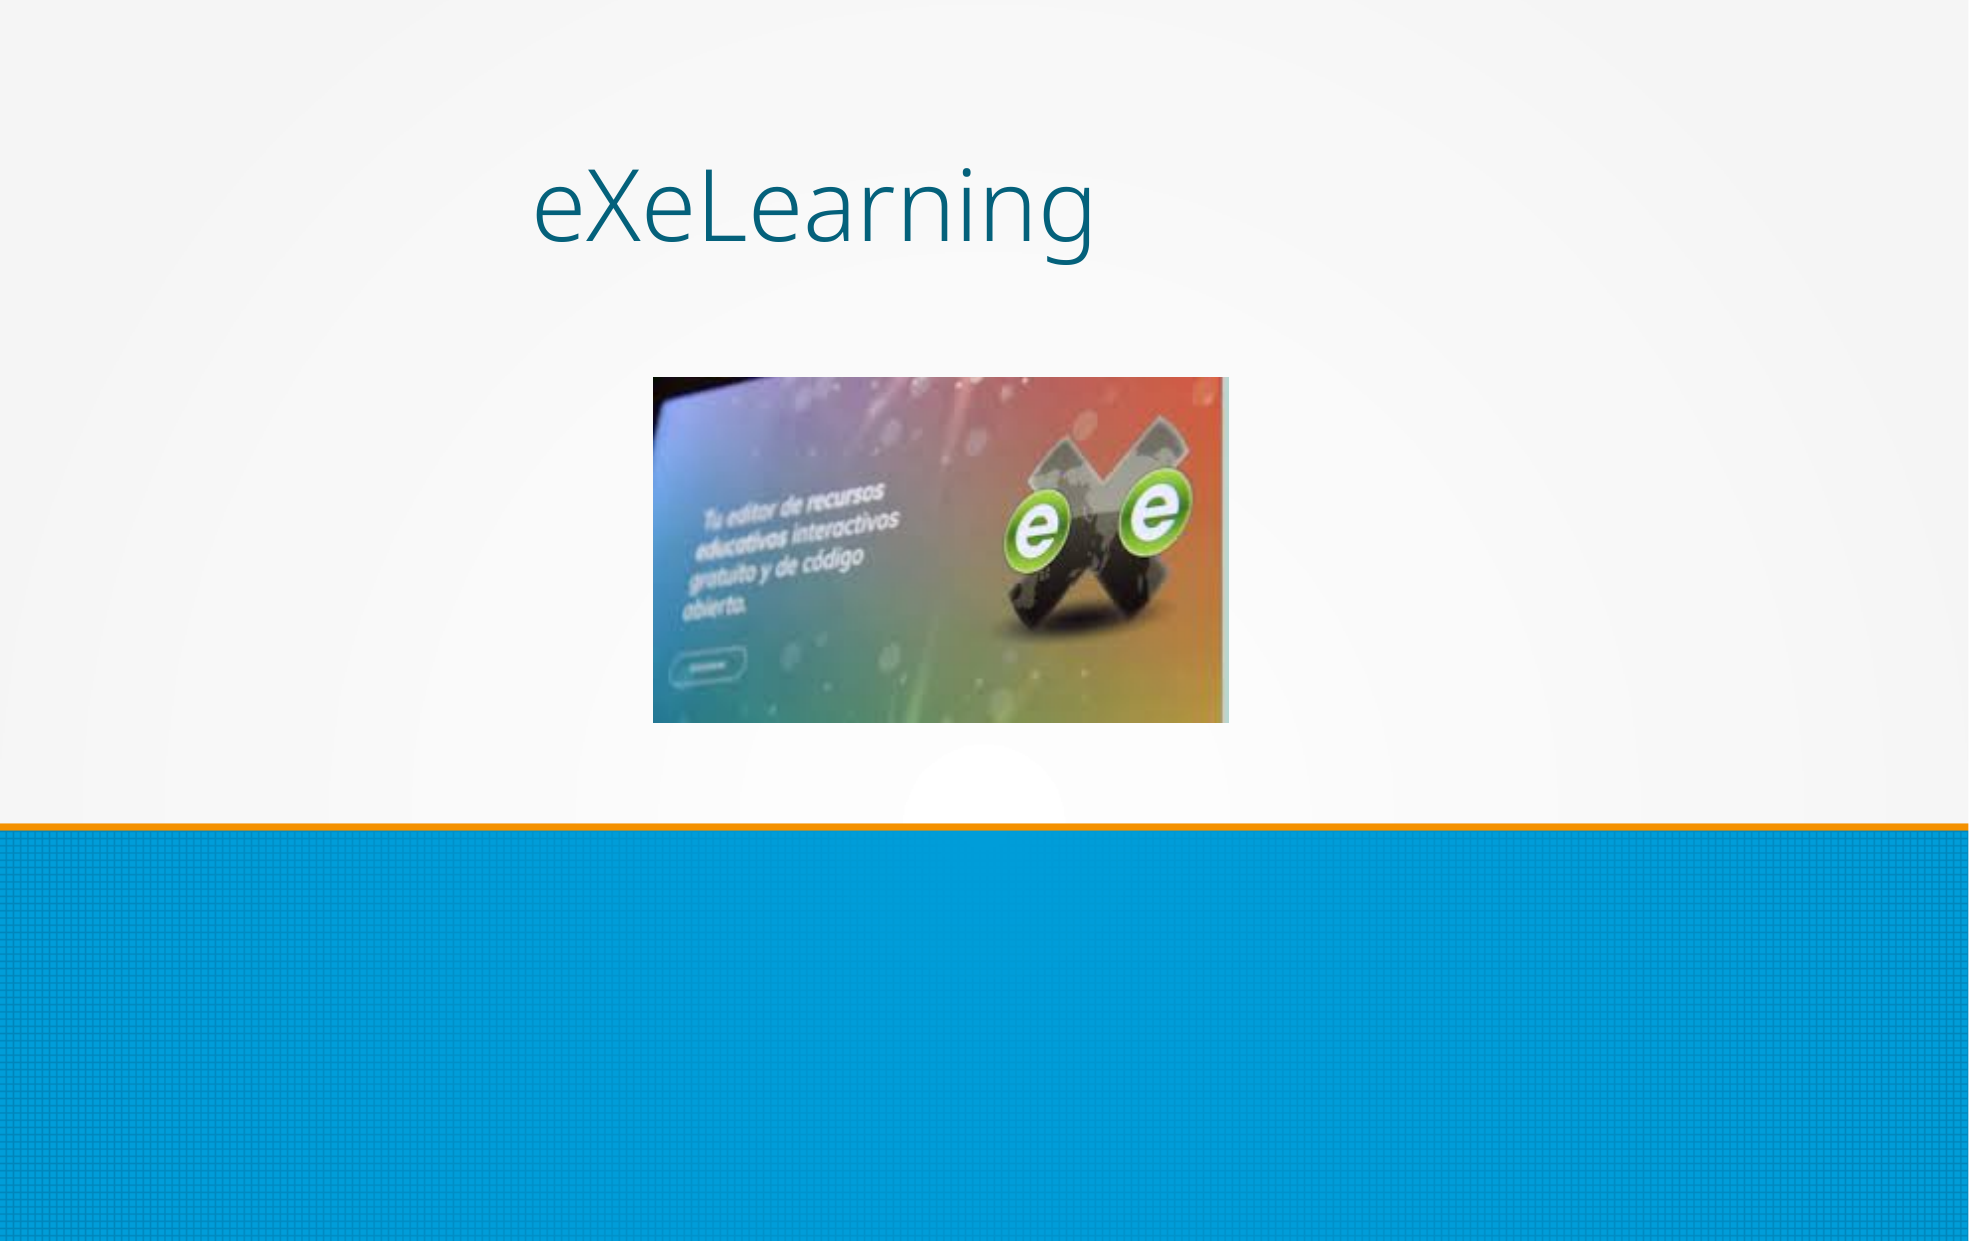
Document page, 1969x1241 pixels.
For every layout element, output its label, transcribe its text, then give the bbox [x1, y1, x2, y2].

picture [0, 0, 1969, 830]
title eXeLearning [531, 132, 1956, 544]
